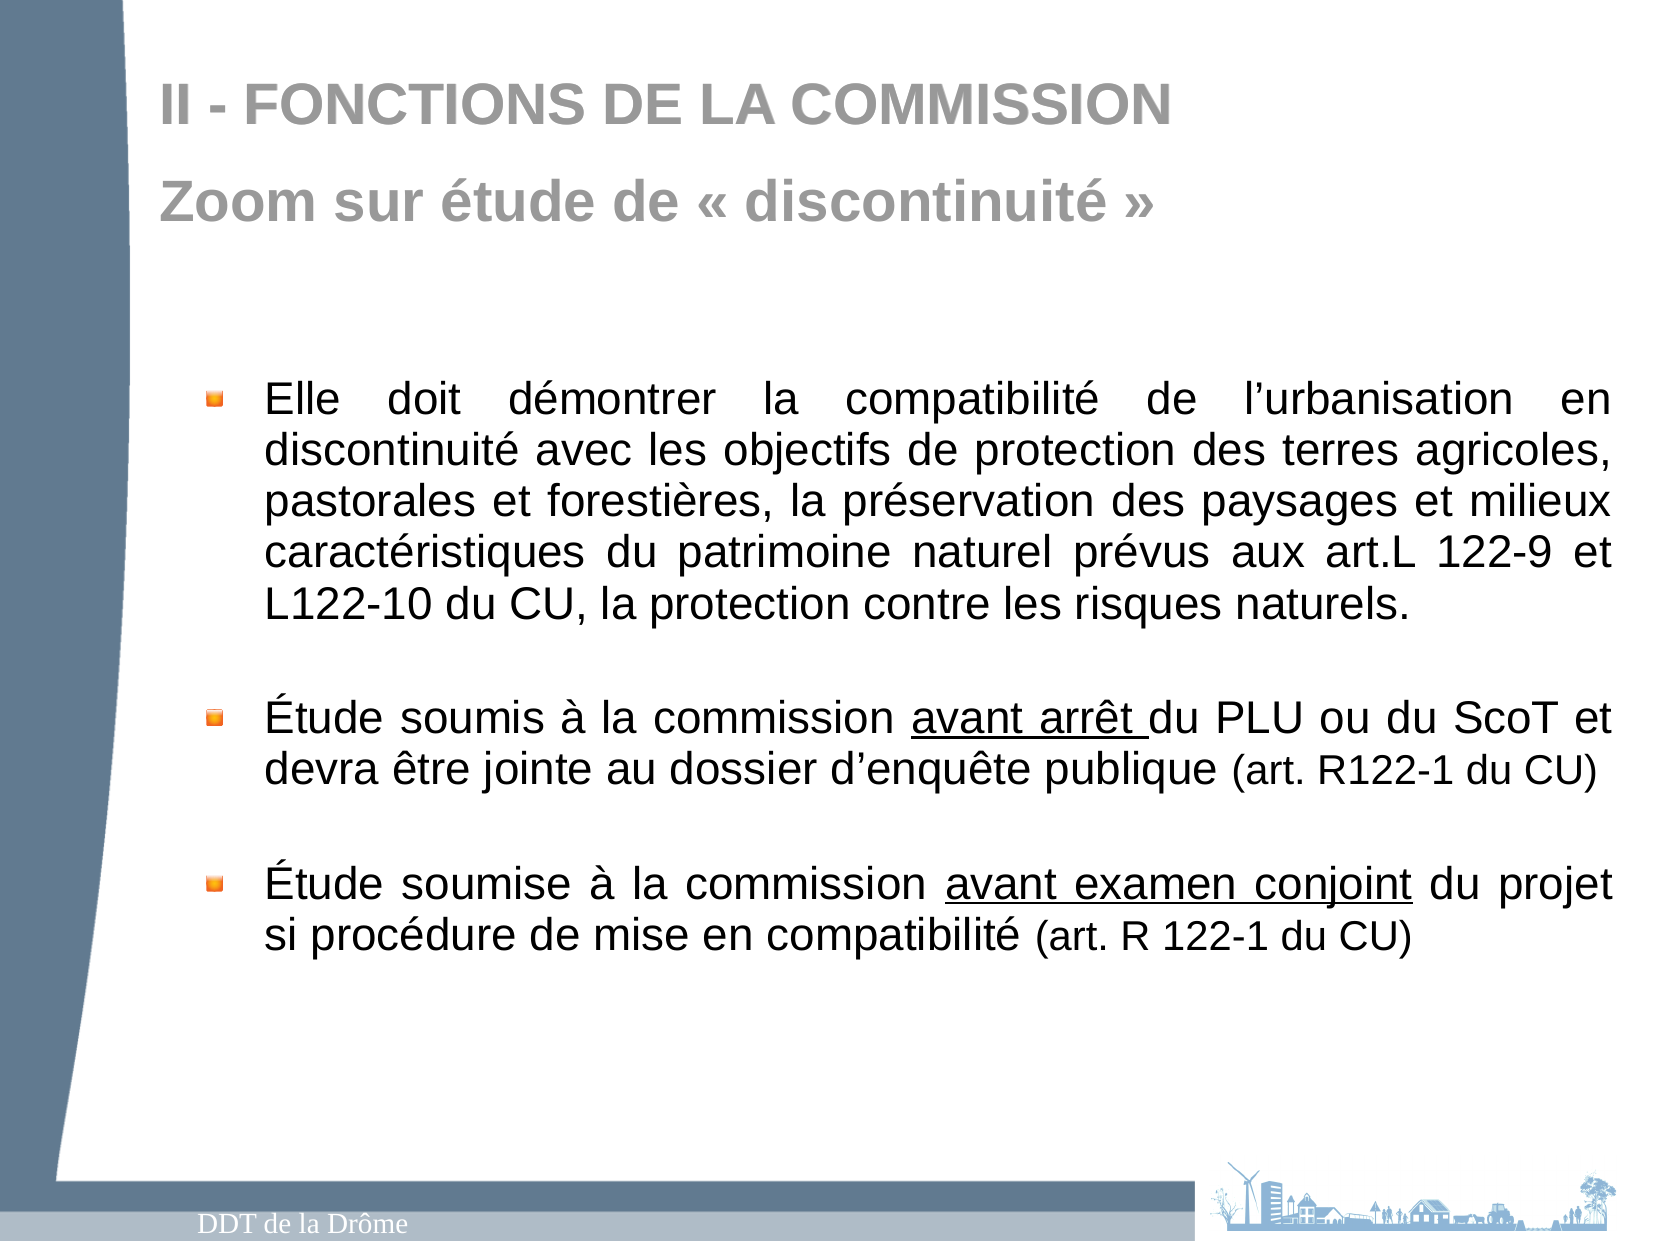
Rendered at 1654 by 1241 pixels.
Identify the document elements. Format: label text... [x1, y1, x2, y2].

title II - FONCTIONS DE LA COMMISSION Zoom sur étude de « discontinuité » [159, 36, 1597, 237]
text_box Elle doit démontrer la compatibilité de l’urbanisation en discontinuité avec les objectifs de protection des terres agricoles, pastorales et forestières, la préservation des paysages et milieux caractéristiques du patrimoine naturel prévus aux art.L 122-9 et L122-10 du CU, la protection contre les risques naturels. Étude soumis à la commission avant arrêt du PLU ou du ScoT et devra être jointe au dossier d’enquête publique (art. R122-1 du CU) Étude soumise à la commission avant examen conjoint du projet si procédure de mise en compatibilité (art. R 122-1 du CU) [190, 262, 1628, 1014]
